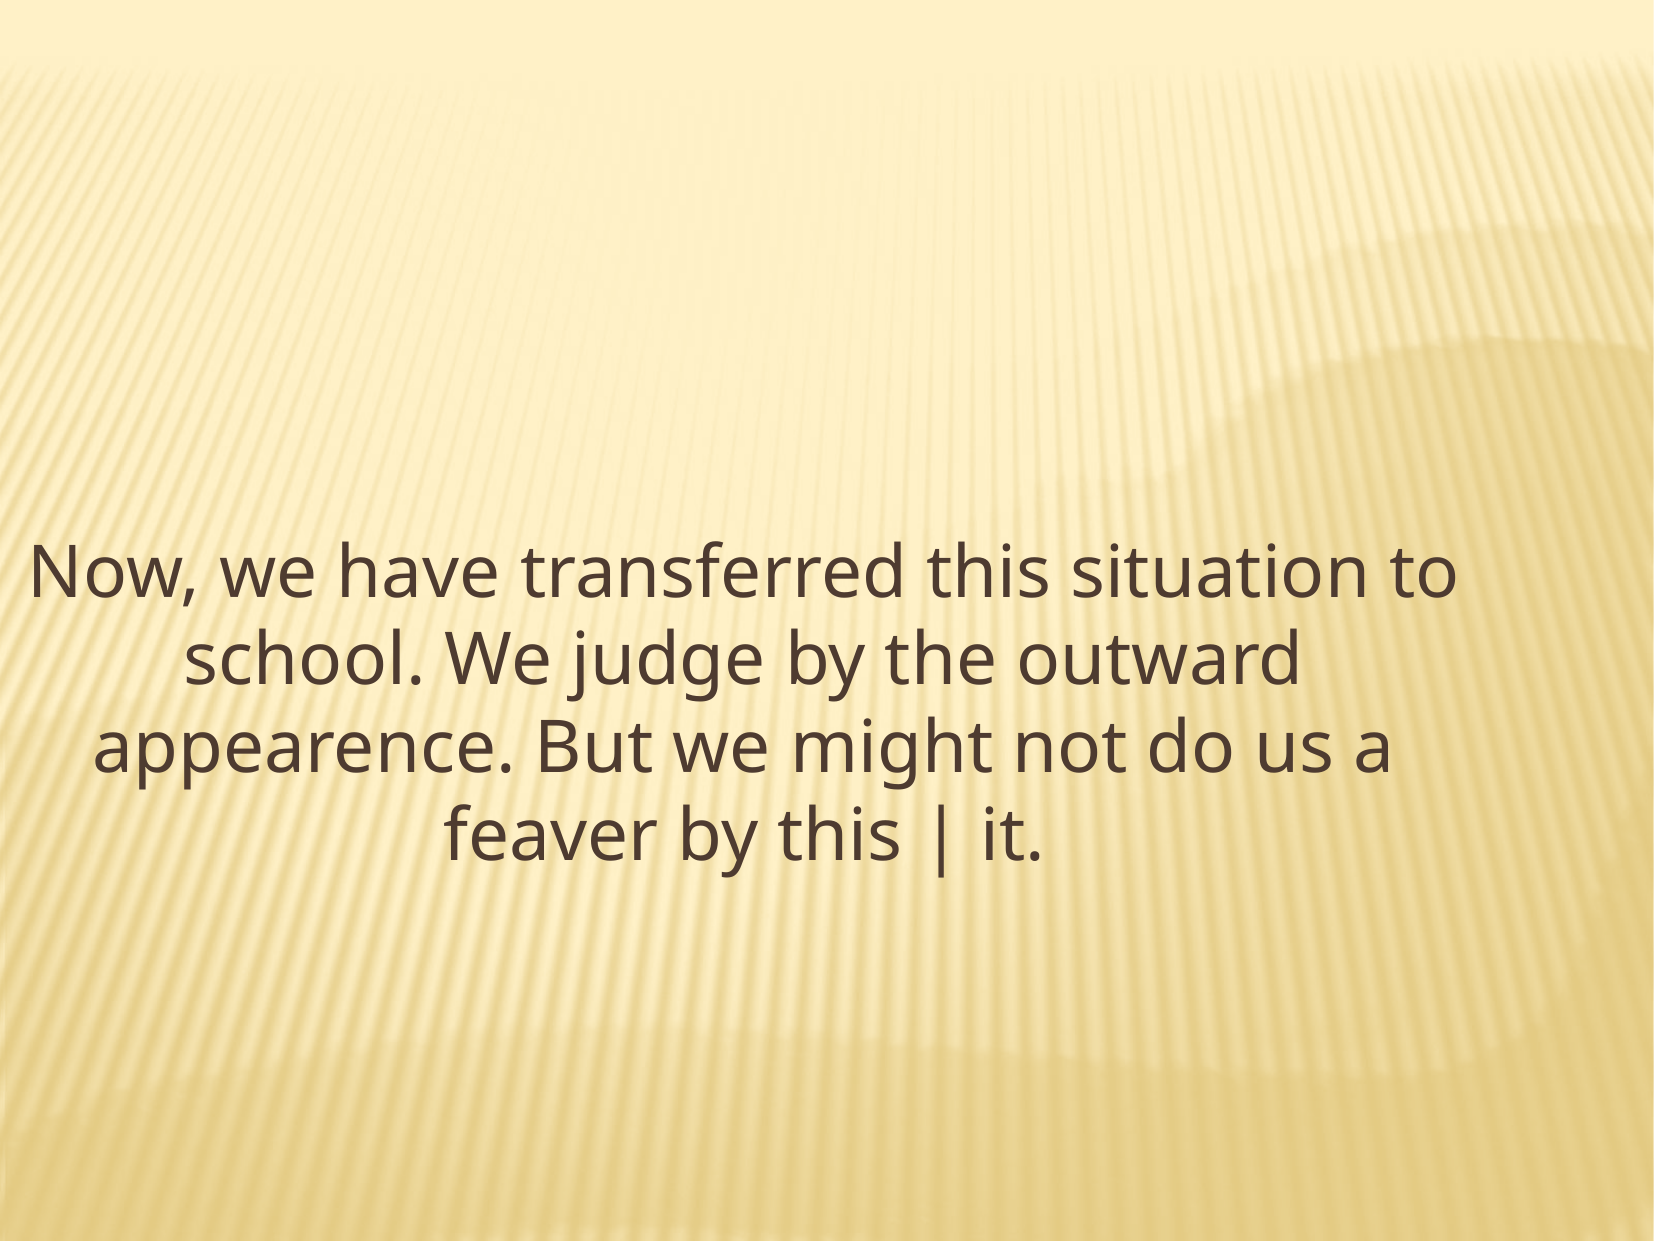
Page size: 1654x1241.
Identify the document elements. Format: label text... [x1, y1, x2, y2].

subtitle Now, we have transferred this situation to school. We judge by the outward appearence. But we might not do us a feaver by this | it. [0, 297, 1489, 1102]
